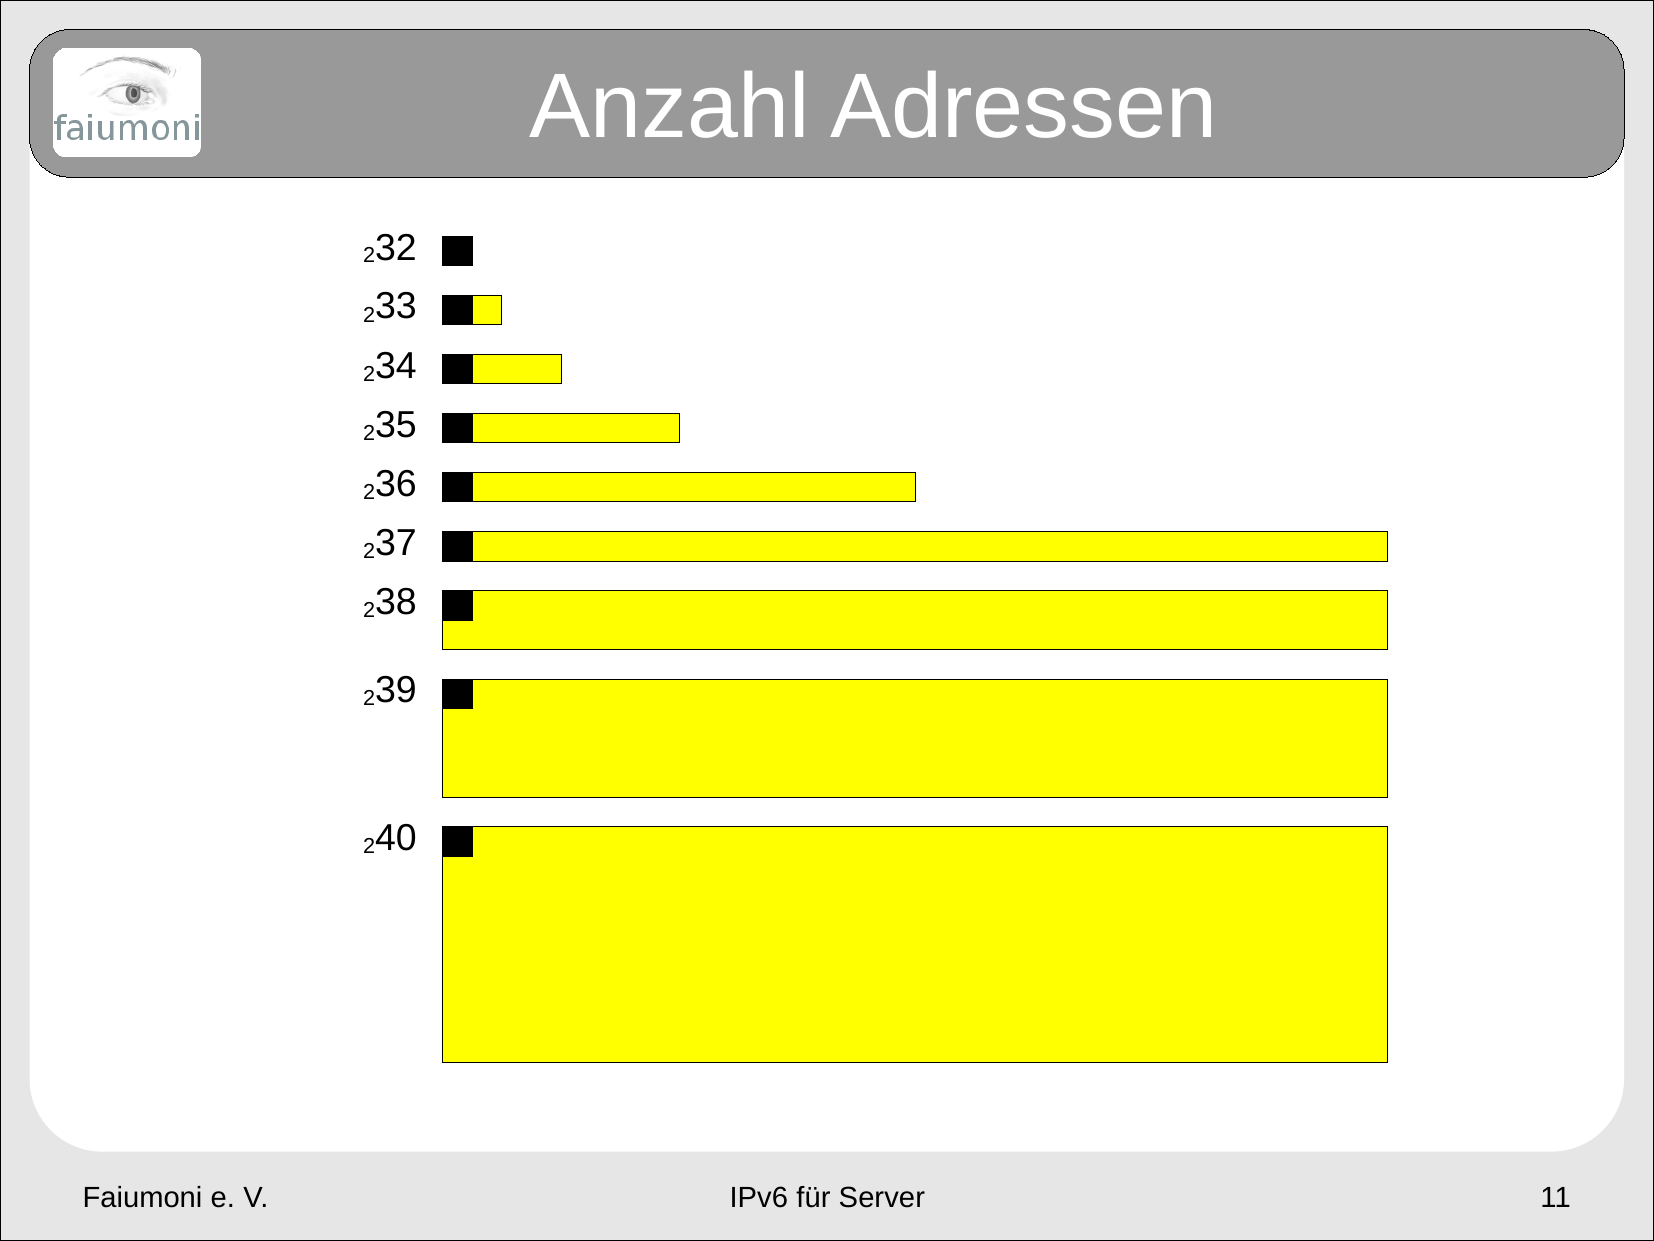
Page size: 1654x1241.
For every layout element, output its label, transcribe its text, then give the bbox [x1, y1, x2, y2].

picture [53, 48, 129, 157]
text_box 236 [348, 454, 432, 513]
text_box 240 [348, 809, 432, 879]
text_box [442, 236, 473, 266]
text_box [442, 472, 916, 502]
text_box [442, 531, 1388, 562]
text_box 239 [348, 661, 432, 731]
text_box 237 [348, 513, 432, 572]
text_box [442, 679, 1388, 798]
text_box 232 [348, 218, 432, 277]
text_box 235 [348, 395, 432, 454]
text_box [442, 413, 680, 443]
text_box 233 [348, 277, 432, 336]
text_box [442, 354, 562, 384]
text_box [442, 826, 1388, 1063]
text_box 234 [348, 336, 432, 395]
title Anzahl Adressen [129, 2, 1619, 210]
text_box [442, 295, 502, 325]
text_box 238 [348, 572, 432, 643]
text_box [442, 590, 1388, 650]
